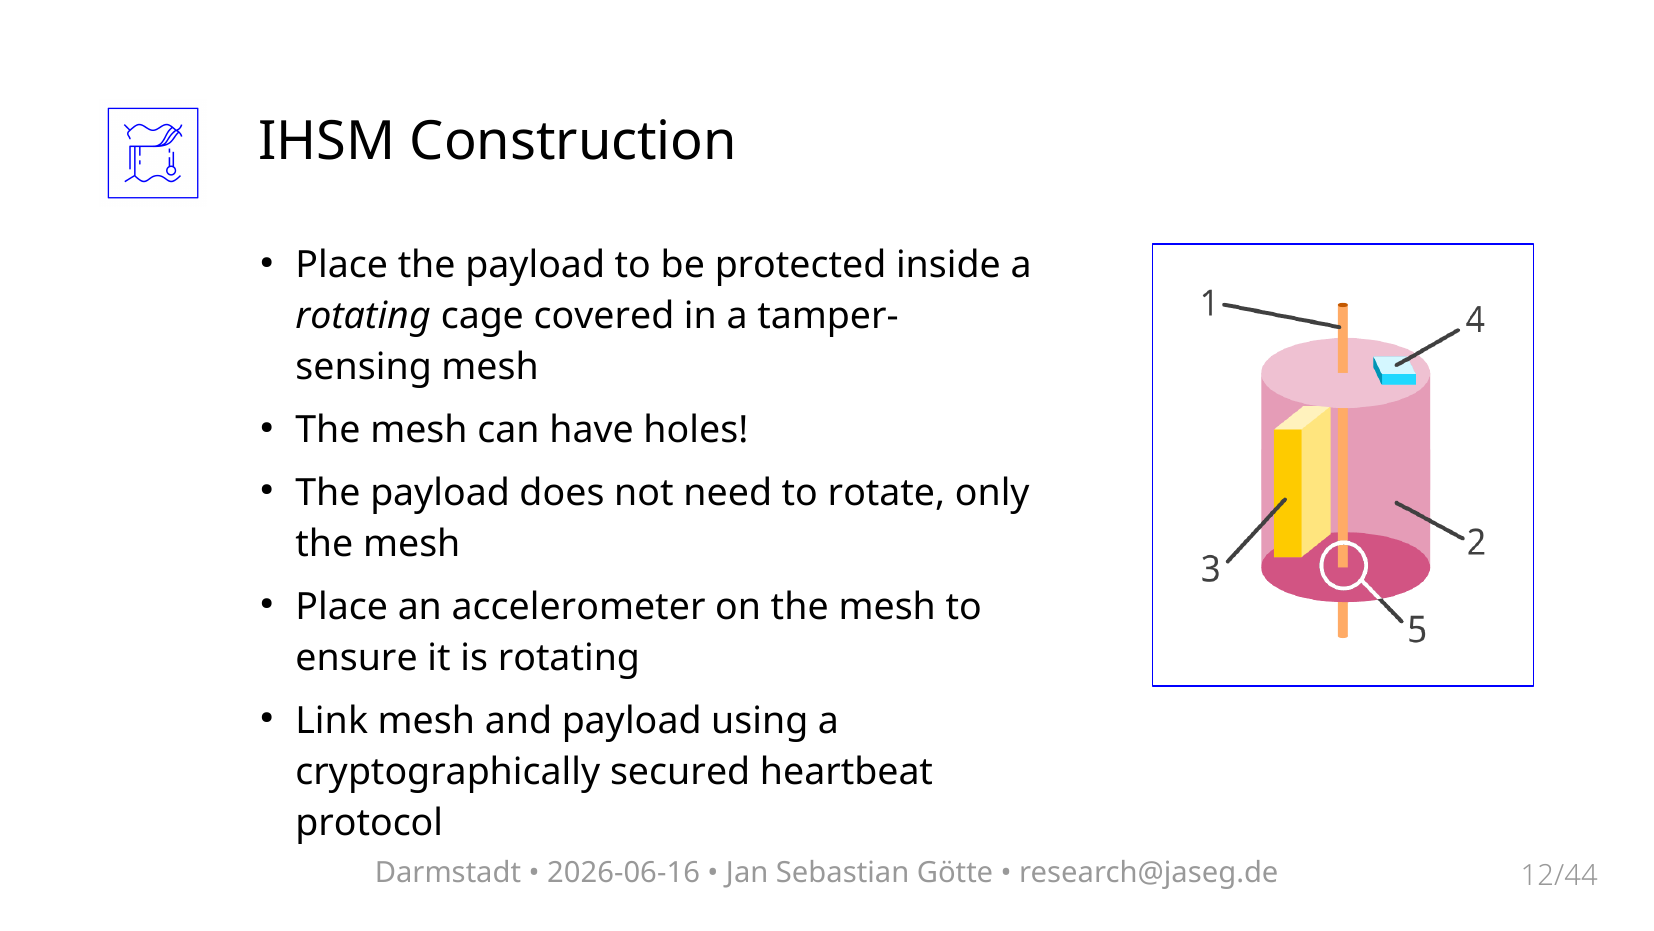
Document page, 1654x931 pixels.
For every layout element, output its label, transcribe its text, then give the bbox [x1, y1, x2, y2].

picture [99, 99, 207, 207]
text_box Place the payload to be protected inside a rotating cage covered in a tamper-sensing mesh The mesh can have holes! The payload does not need to rotate, only the mesh Place an accelerometer on the mesh to ensure it is rotating Link mesh and payload using a cryptographically secured heartbeat protocol [260, 237, 1034, 783]
text_box IHSM Construction [243, 93, 1543, 213]
picture [1153, 244, 1533, 686]
